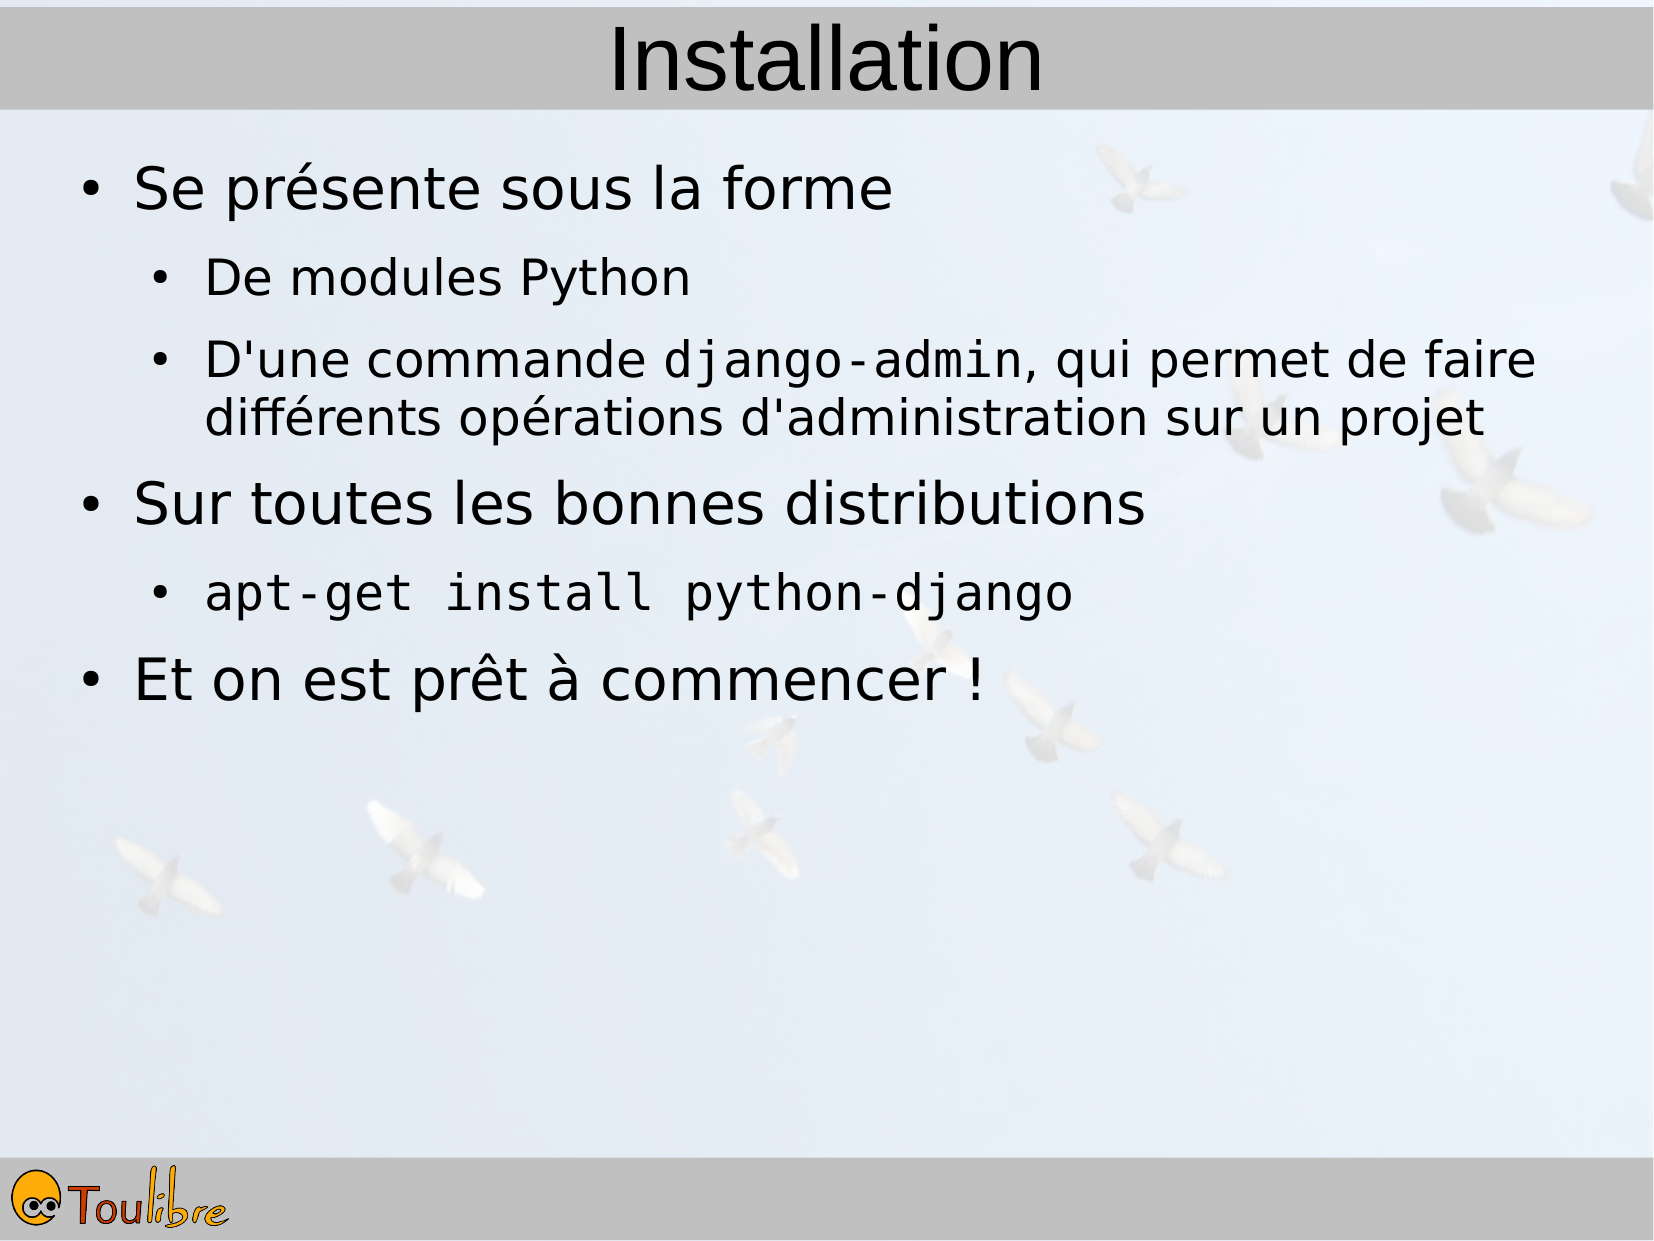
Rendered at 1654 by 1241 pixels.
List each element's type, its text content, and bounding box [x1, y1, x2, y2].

picture [11, 1165, 229, 1228]
list Se présente sous la forme De modules Python D'une commande django-admin, qui permet de faire différents opérations d'administration sur un projet Sur toutes les bonnes distributions apt-get install python-django Et on est prêt à commencer ! [62, 155, 1621, 1109]
title Installation [0, 7, 1654, 110]
